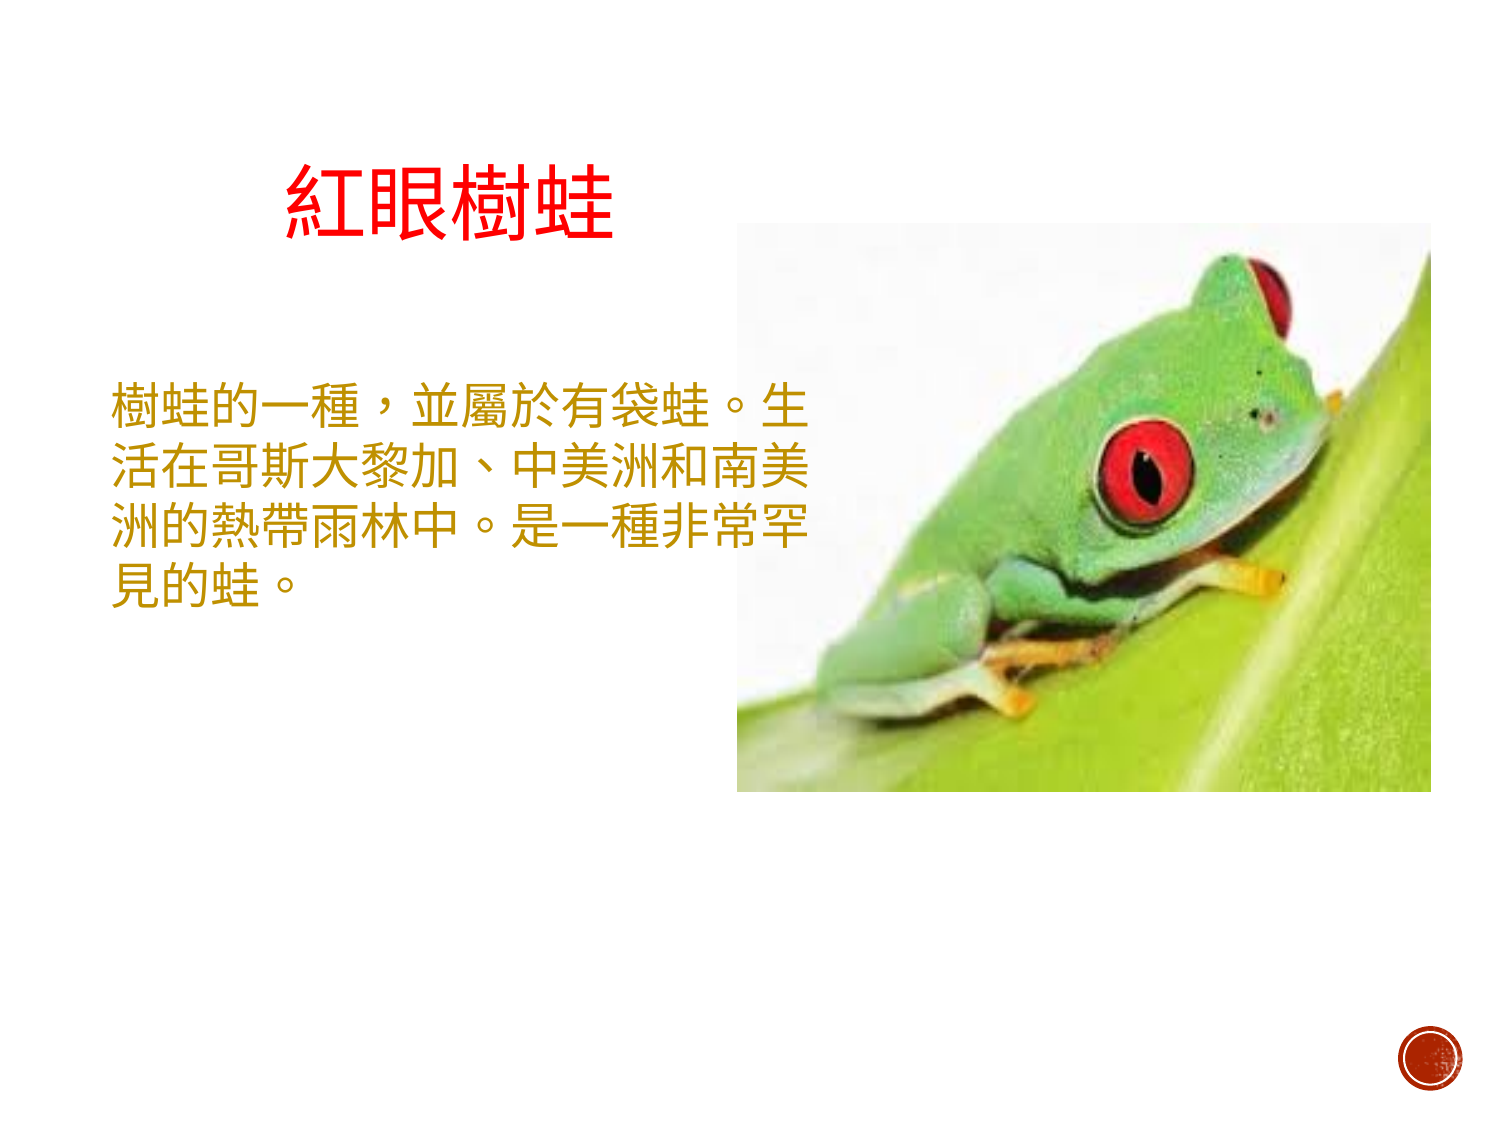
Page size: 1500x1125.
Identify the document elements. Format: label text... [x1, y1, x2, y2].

text_box 樹蛙的一種，並屬於有袋蛙。生活在哥斯大黎加、中美洲和南美洲的熱帶雨林中。是一種非常罕見的蛙。 [95, 367, 845, 682]
text_box 紅眼樹蛙 [268, 143, 631, 258]
picture [737, 223, 1431, 793]
